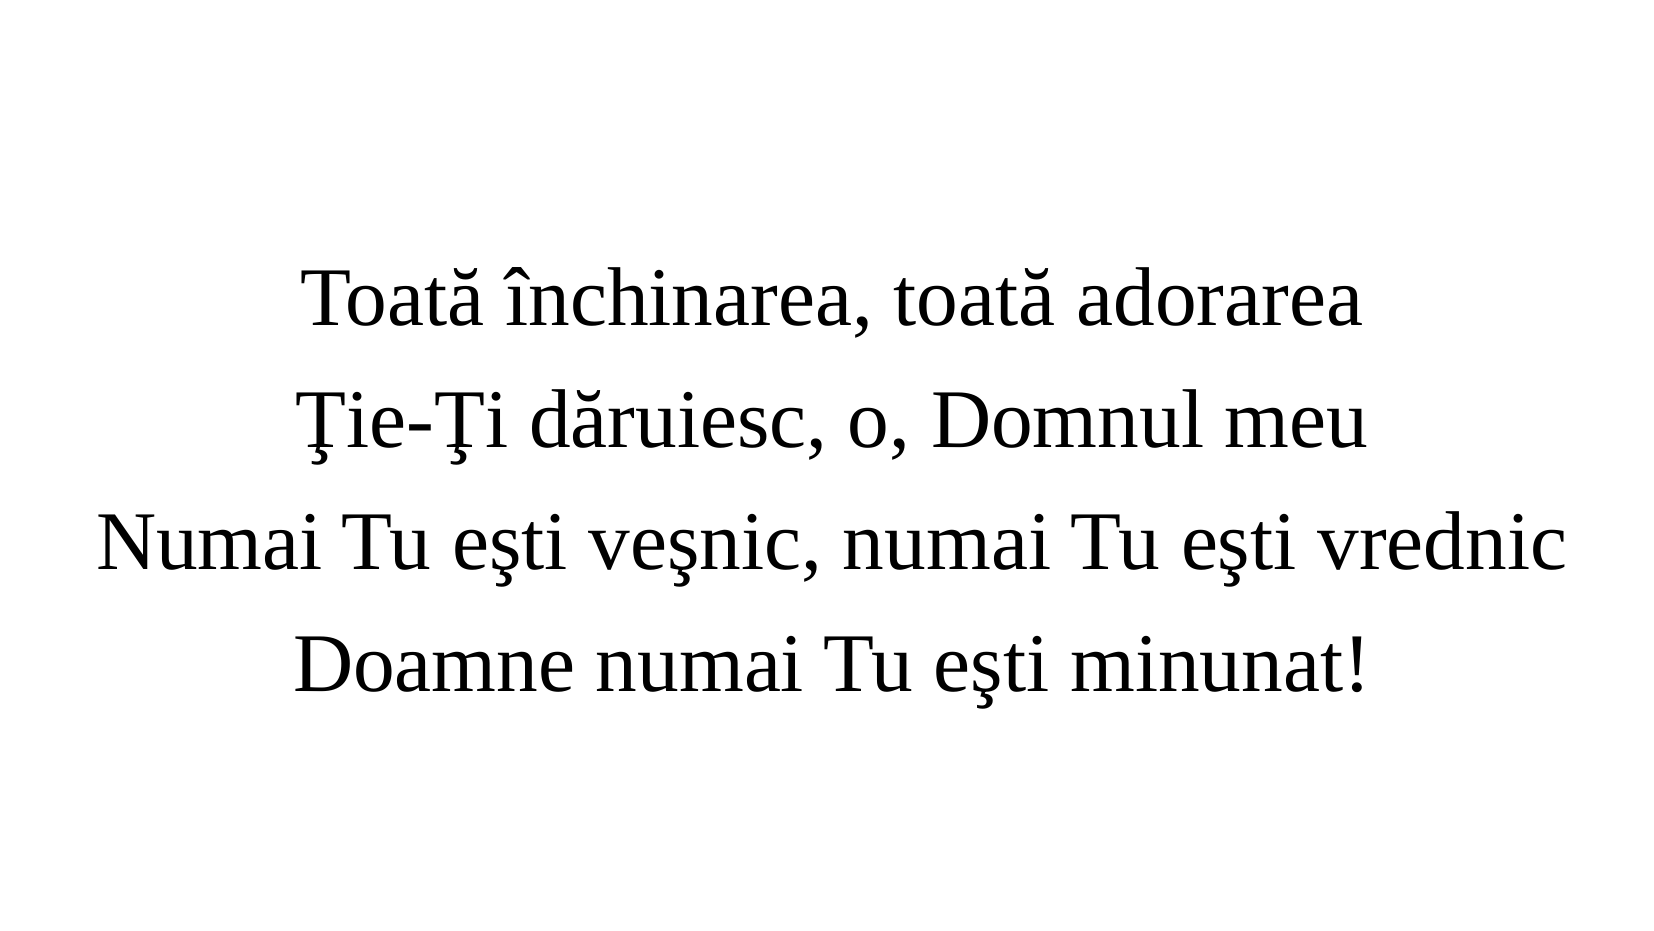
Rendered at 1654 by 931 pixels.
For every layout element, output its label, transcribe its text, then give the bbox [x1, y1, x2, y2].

subtitle Toată închinarea, toată adorarea Ţie-Ţi dăruiesc, o, Domnul meu Numai Tu eşti veşnic, numai Tu eşti vrednic Doamne numai Tu eşti minunat! [94, 238, 1571, 712]
